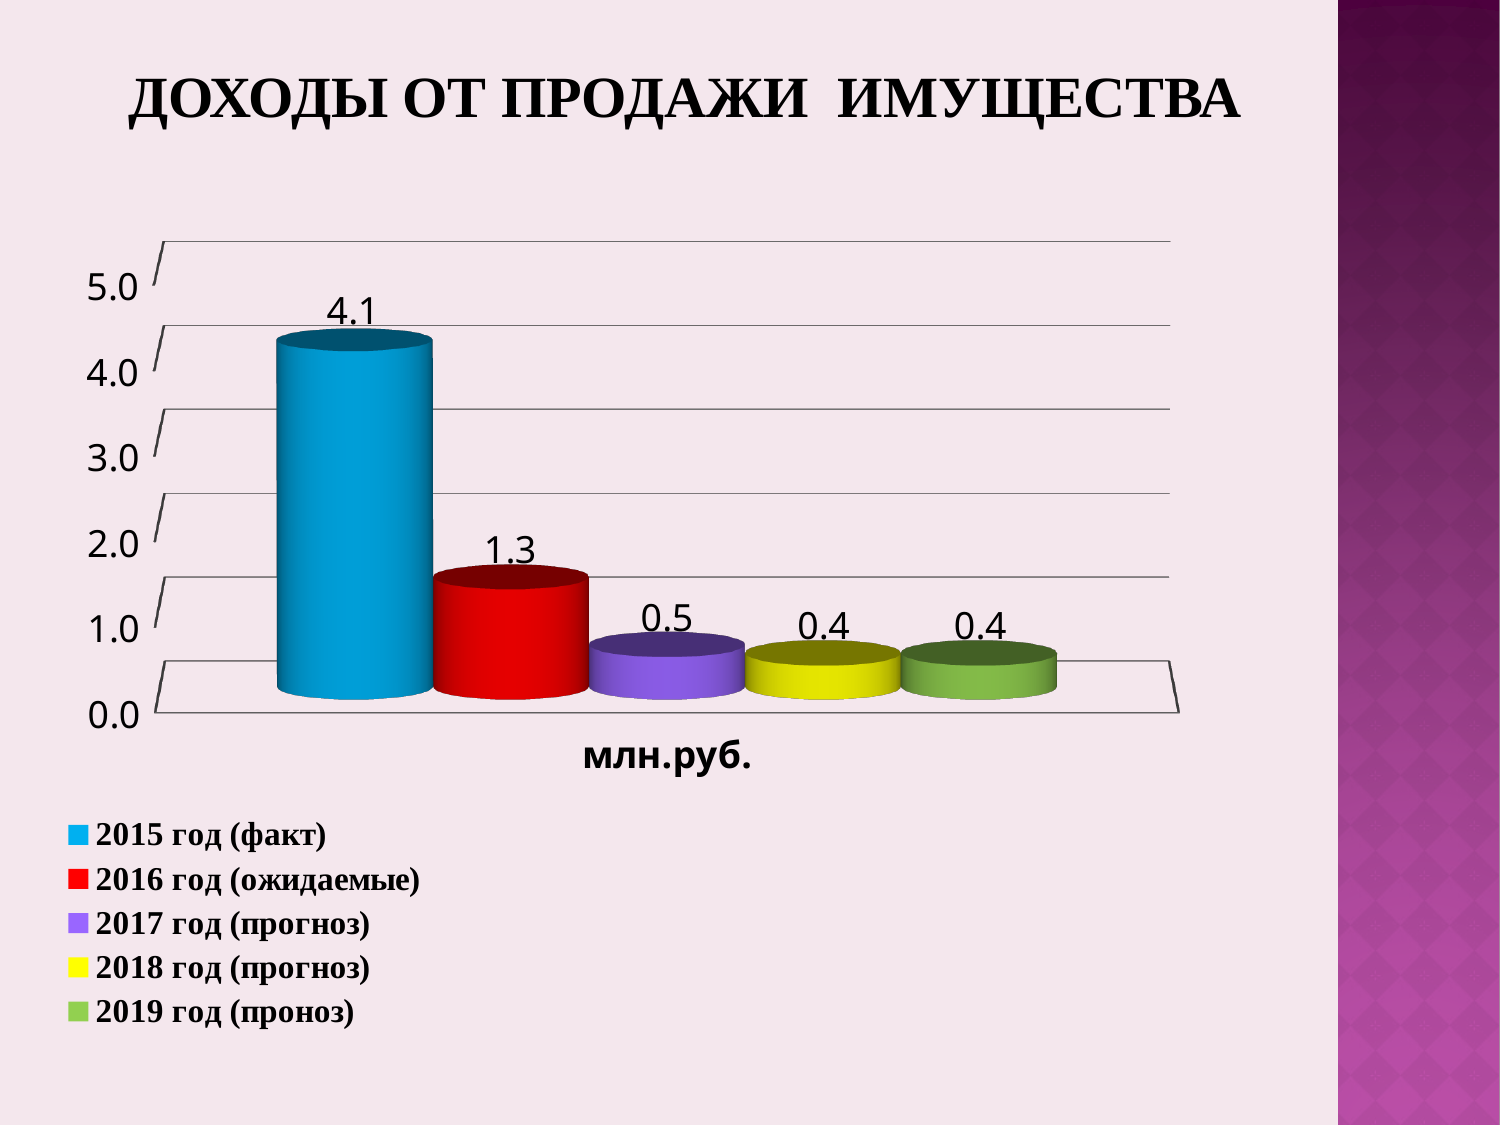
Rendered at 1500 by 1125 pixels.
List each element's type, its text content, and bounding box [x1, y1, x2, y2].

title Доходы от продажи имущества [70, 35, 1301, 129]
chart [35, 199, 1302, 1055]
